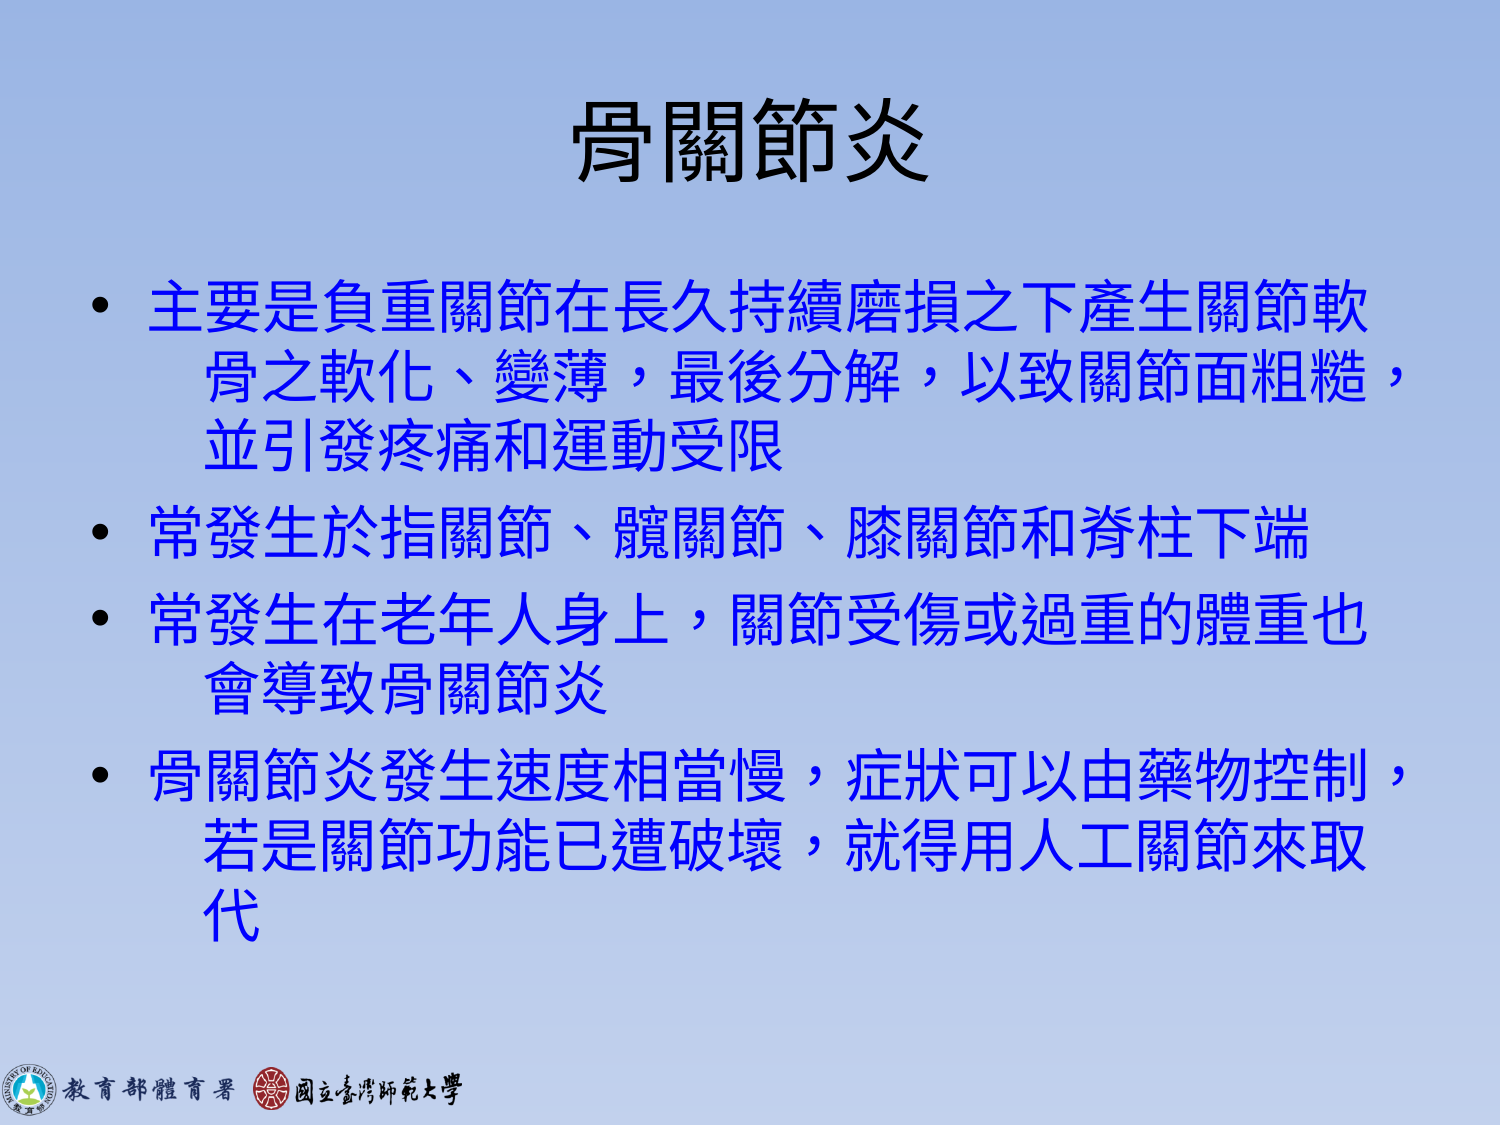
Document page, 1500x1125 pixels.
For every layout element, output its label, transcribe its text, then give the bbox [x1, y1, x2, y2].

title 骨關節炎 [75, 45, 1426, 233]
list 主要是負重關節在長久持續磨損之下產生關節軟骨之軟化、變薄，最後分解，以致關節面粗糙，並引發疼痛和運動受限 常發生於指關節、髖關節、膝關節和脊柱下端 常發生在老年人身上，關節受傷或過重的體重也會導致骨關節炎 骨關節炎發生速度相當慢，症狀可以由藥物控制，若是關節功能已遭破壞，就得用人工關節來取代 [75, 262, 1426, 1005]
